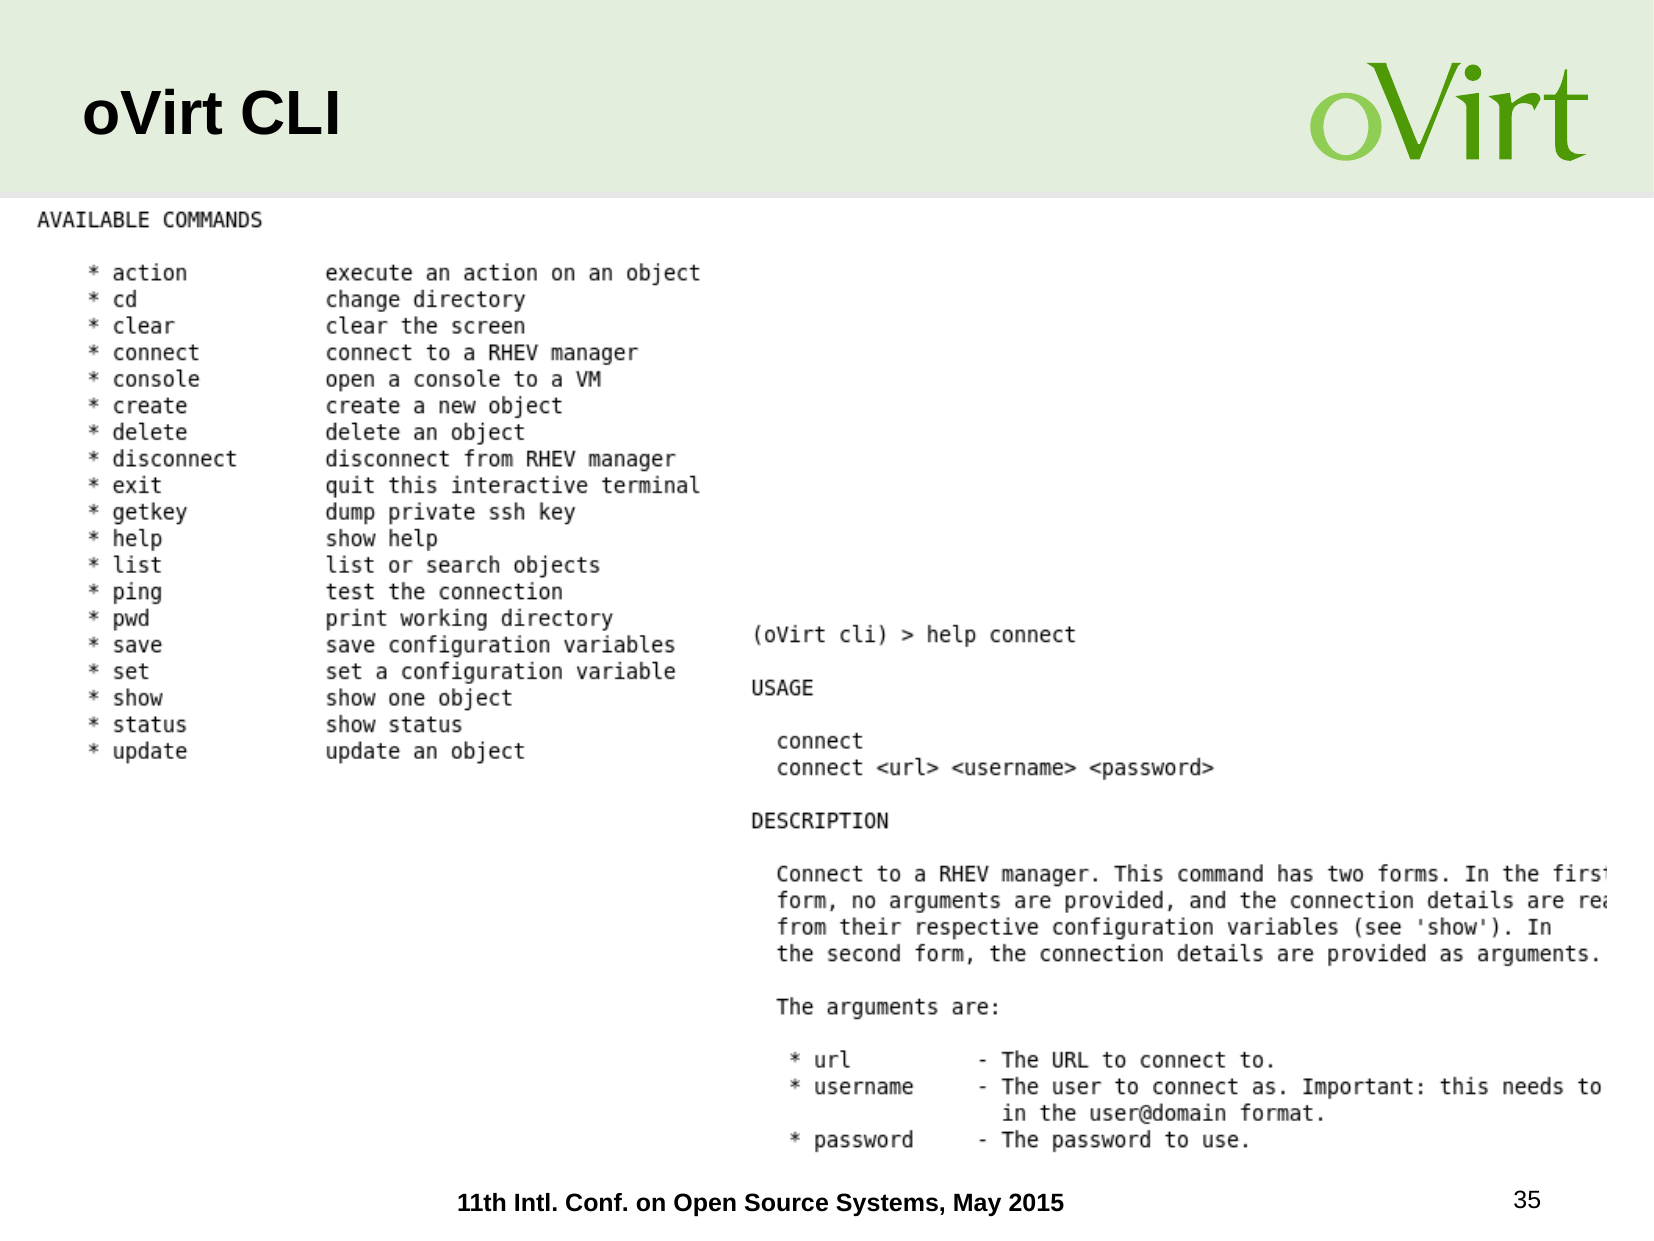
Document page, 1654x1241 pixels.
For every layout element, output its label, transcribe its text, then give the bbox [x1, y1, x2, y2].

title oVirt CLI [82, 37, 1571, 188]
picture [36, 201, 1607, 1157]
